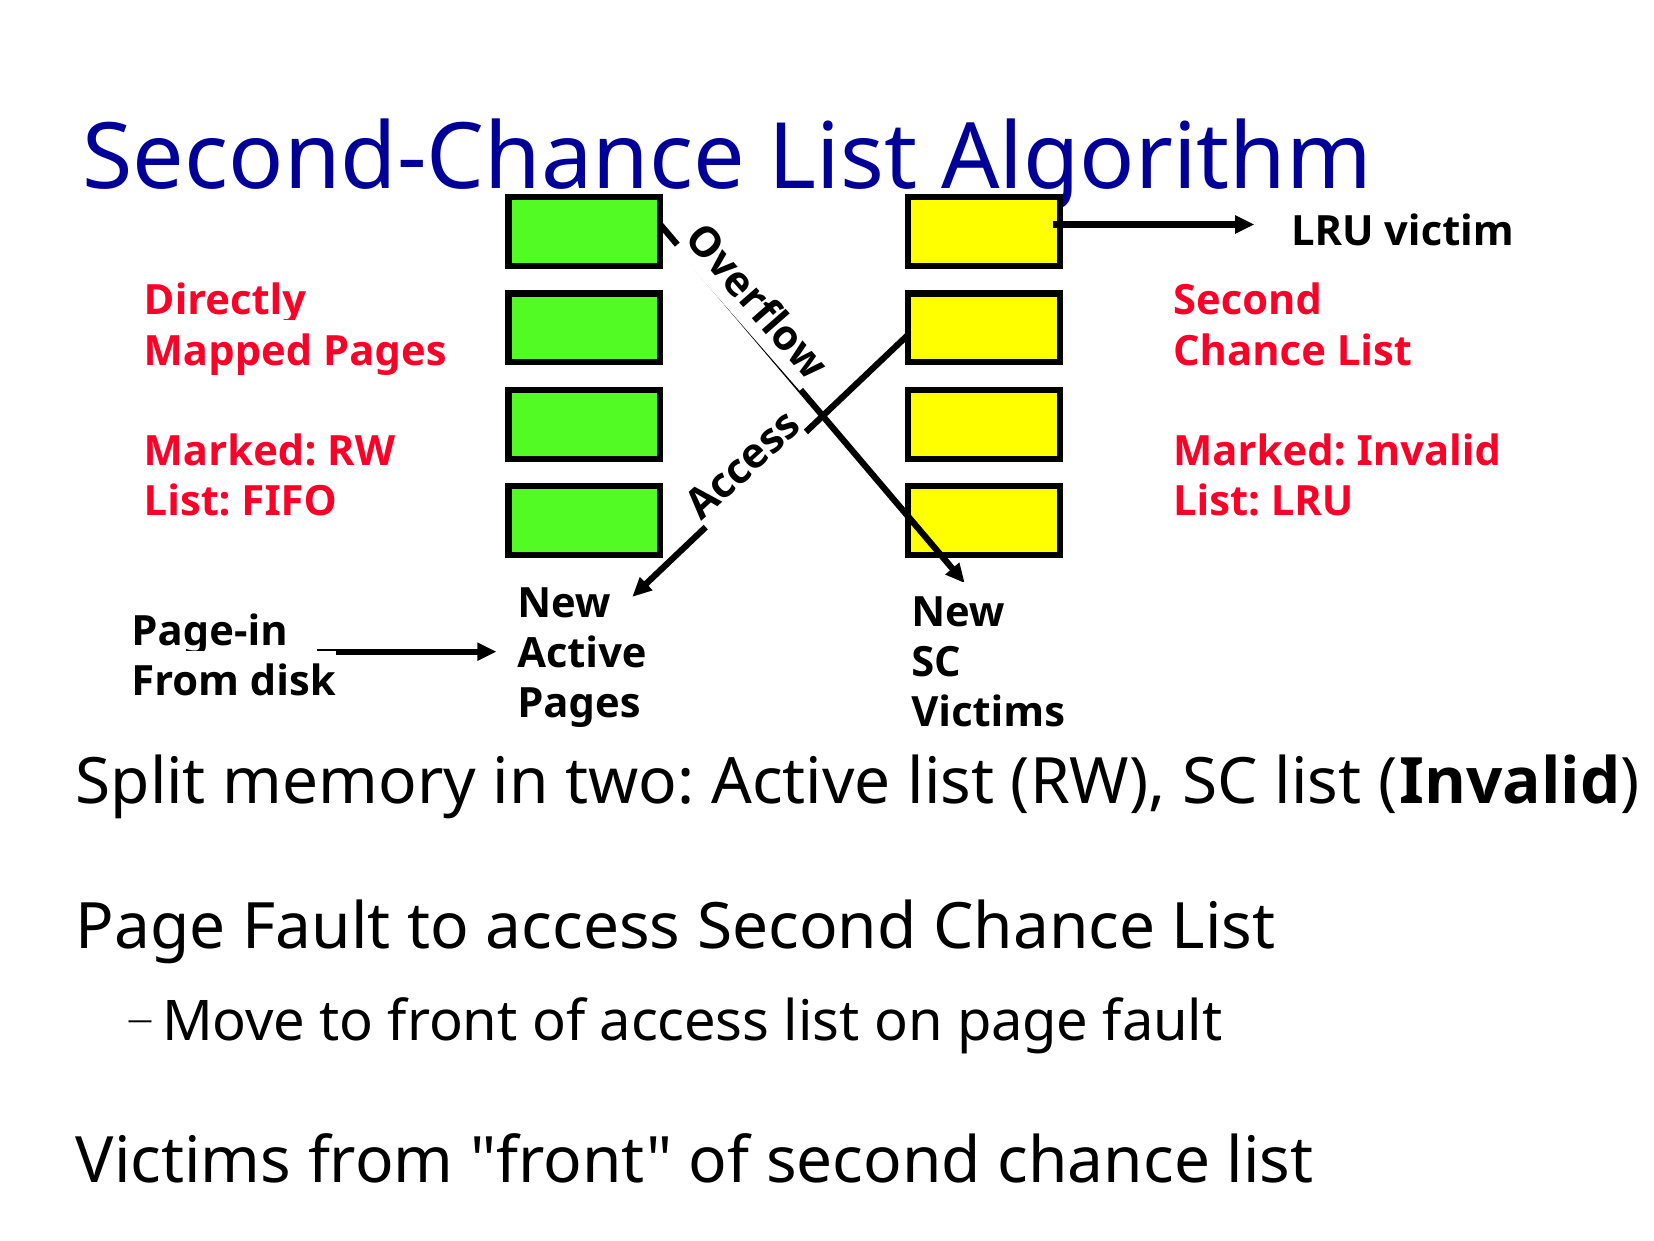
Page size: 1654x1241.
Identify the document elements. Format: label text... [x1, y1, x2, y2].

text_box Page-in From disk [116, 596, 351, 712]
text_box [908, 389, 1060, 459]
text_box [908, 523, 936, 556]
list Split memory in two: Active list (RW), SC list (Invalid) Page Fault to access Second Chance List Move to front of access list on page fault Victims from "front" of second chance list [41, 735, 1654, 1213]
text_box [508, 293, 661, 363]
text_box [508, 196, 661, 266]
text_box [908, 196, 1060, 266]
text_box [508, 486, 661, 556]
text_box Directly Mapped Pages Marked: RW List: FIFO [128, 265, 462, 531]
text_box [908, 486, 1060, 556]
text_box Access [657, 382, 825, 544]
text_box Overflow [662, 195, 856, 405]
text_box [508, 389, 661, 459]
text_box Second Chance List Marked: Invalid List: LRU [1158, 265, 1517, 531]
text_box [908, 293, 1060, 363]
text_box New Active Pages [502, 568, 662, 734]
text_box LRU victim [1276, 196, 1529, 262]
text_box New SC Victims [896, 577, 1081, 743]
title Second-Chance List Algorithm [82, 49, 1571, 257]
